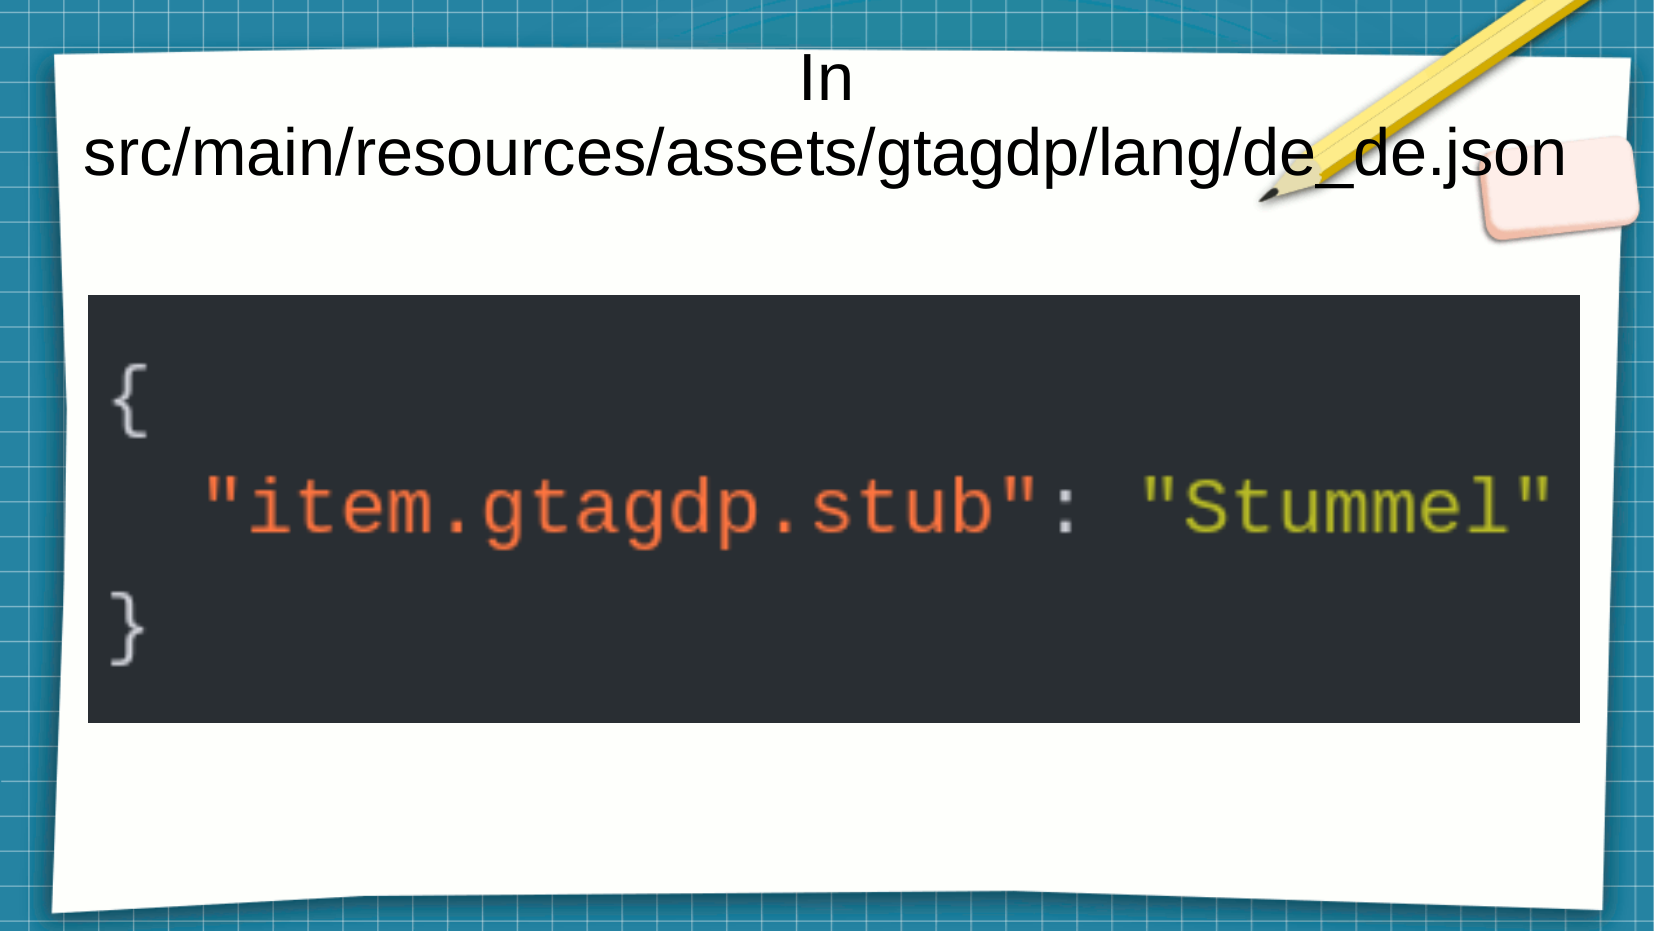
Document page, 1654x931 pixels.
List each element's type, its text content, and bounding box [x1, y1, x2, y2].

picture [0, 0, 1654, 931]
title In src/main/resources/assets/gtagdp/lang/de_de.json [82, 37, 1571, 193]
